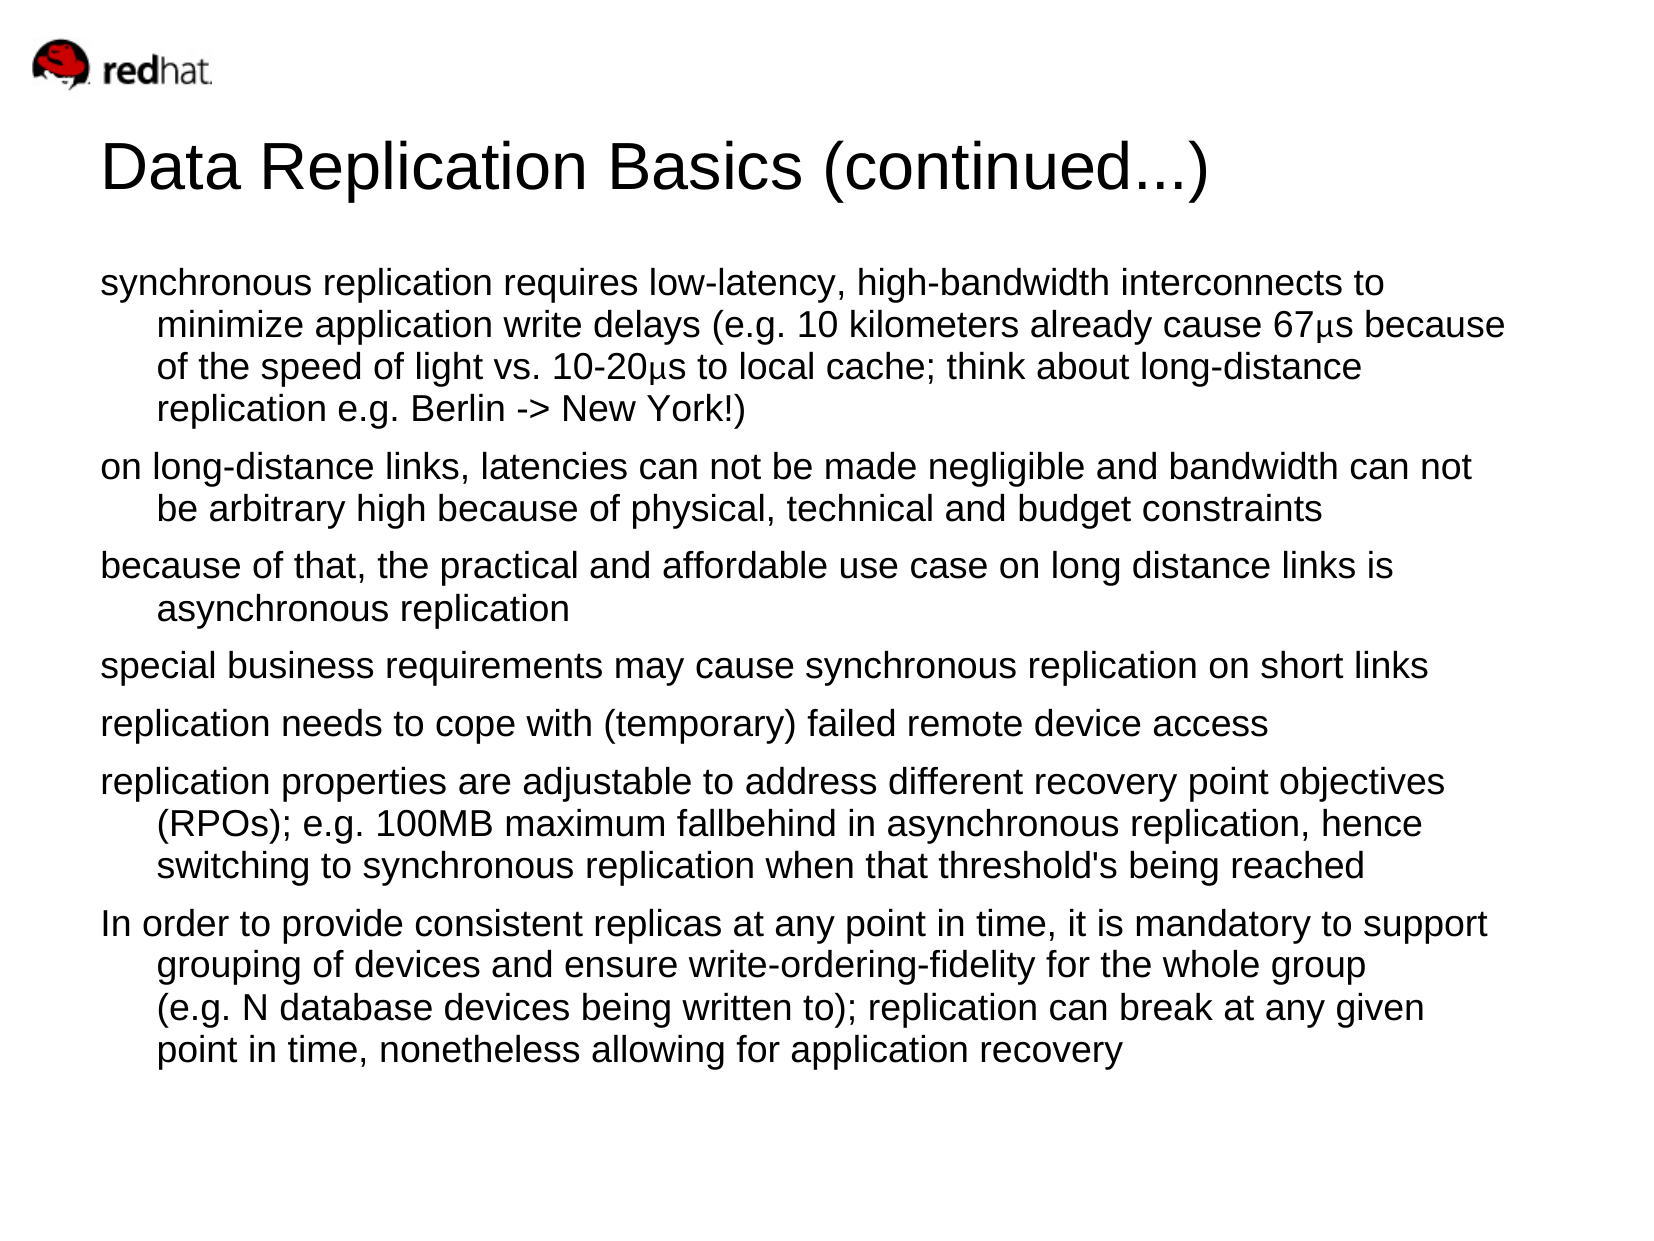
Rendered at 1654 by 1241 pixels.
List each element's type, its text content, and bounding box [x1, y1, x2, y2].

picture [31, 37, 212, 98]
list Data Replication Basics (continued...) synchronous replication requires low-latency, high-bandwidth interconnects to minimize application write delays (e.g. 10 kilometers already cause 67s because of the speed of light vs. 10-20s to local cache; think about long-distance replication e.g. Berlin -> New York!) on long-distance links, latencies can not be made negligible and bandwidth can not be arbitrary high because of physical, technical and budget constraints because of that, the practical and affordable use case on long distance links is asynchronous replication special business requirements may cause synchronous replication on short links replication needs to cope with (temporary) failed remote device access replication properties are adjustable to address different recovery point objectives (RPOs); e.g. 100MB maximum fallbehind in asynchronous replication, hence switching to synchronous replication when that threshold's being reached In order to provide consistent replicas at any point in time, it is mandatory to support grouping of devices and ensure write-ordering-fidelity for the whole group (e.g. N database devices being written to); replication can break at any given point in time, nonetheless allowing for application recovery [100, 129, 1506, 1155]
